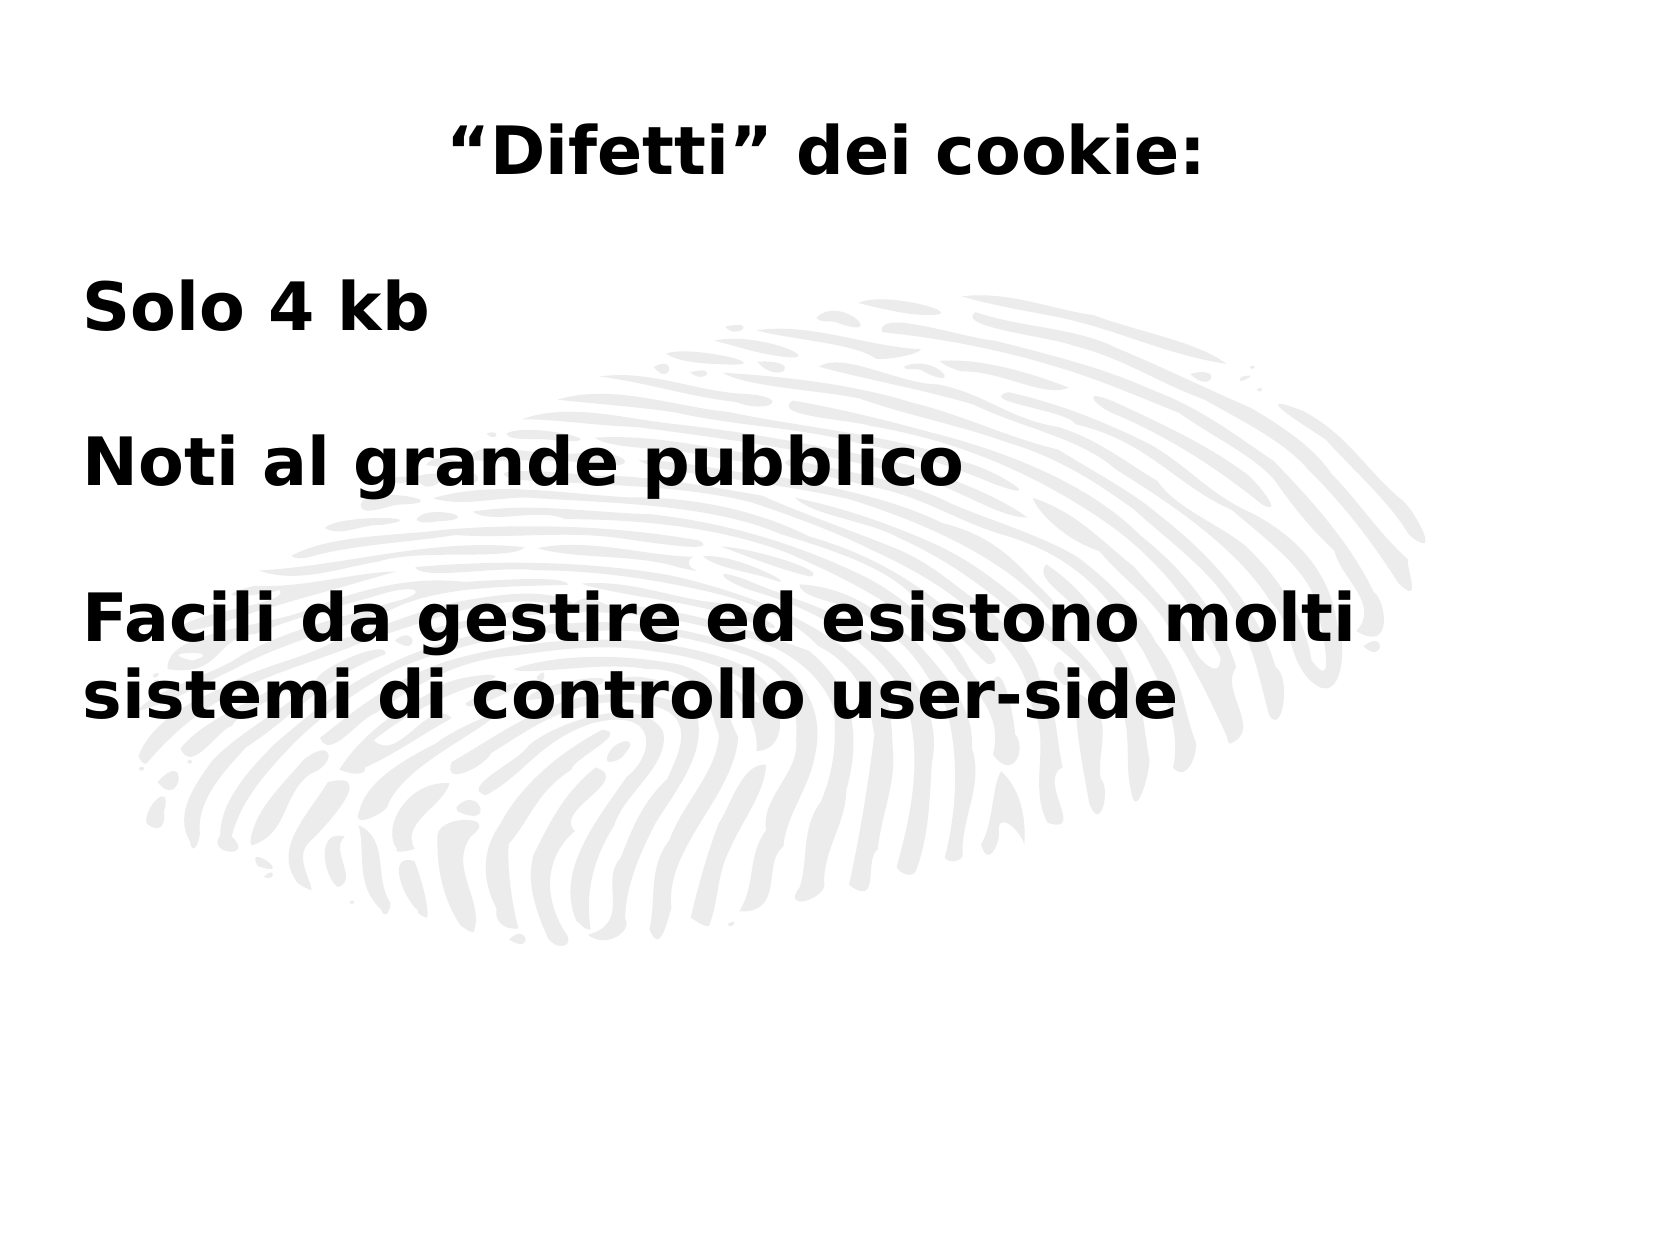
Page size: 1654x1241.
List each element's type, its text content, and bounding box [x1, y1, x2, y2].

subtitle “Difetti” dei cookie: Solo 4 kb Noti al grande pubblico Facili da gestire ed esistono molti sistemi di controllo user-side [82, 56, 1571, 1102]
